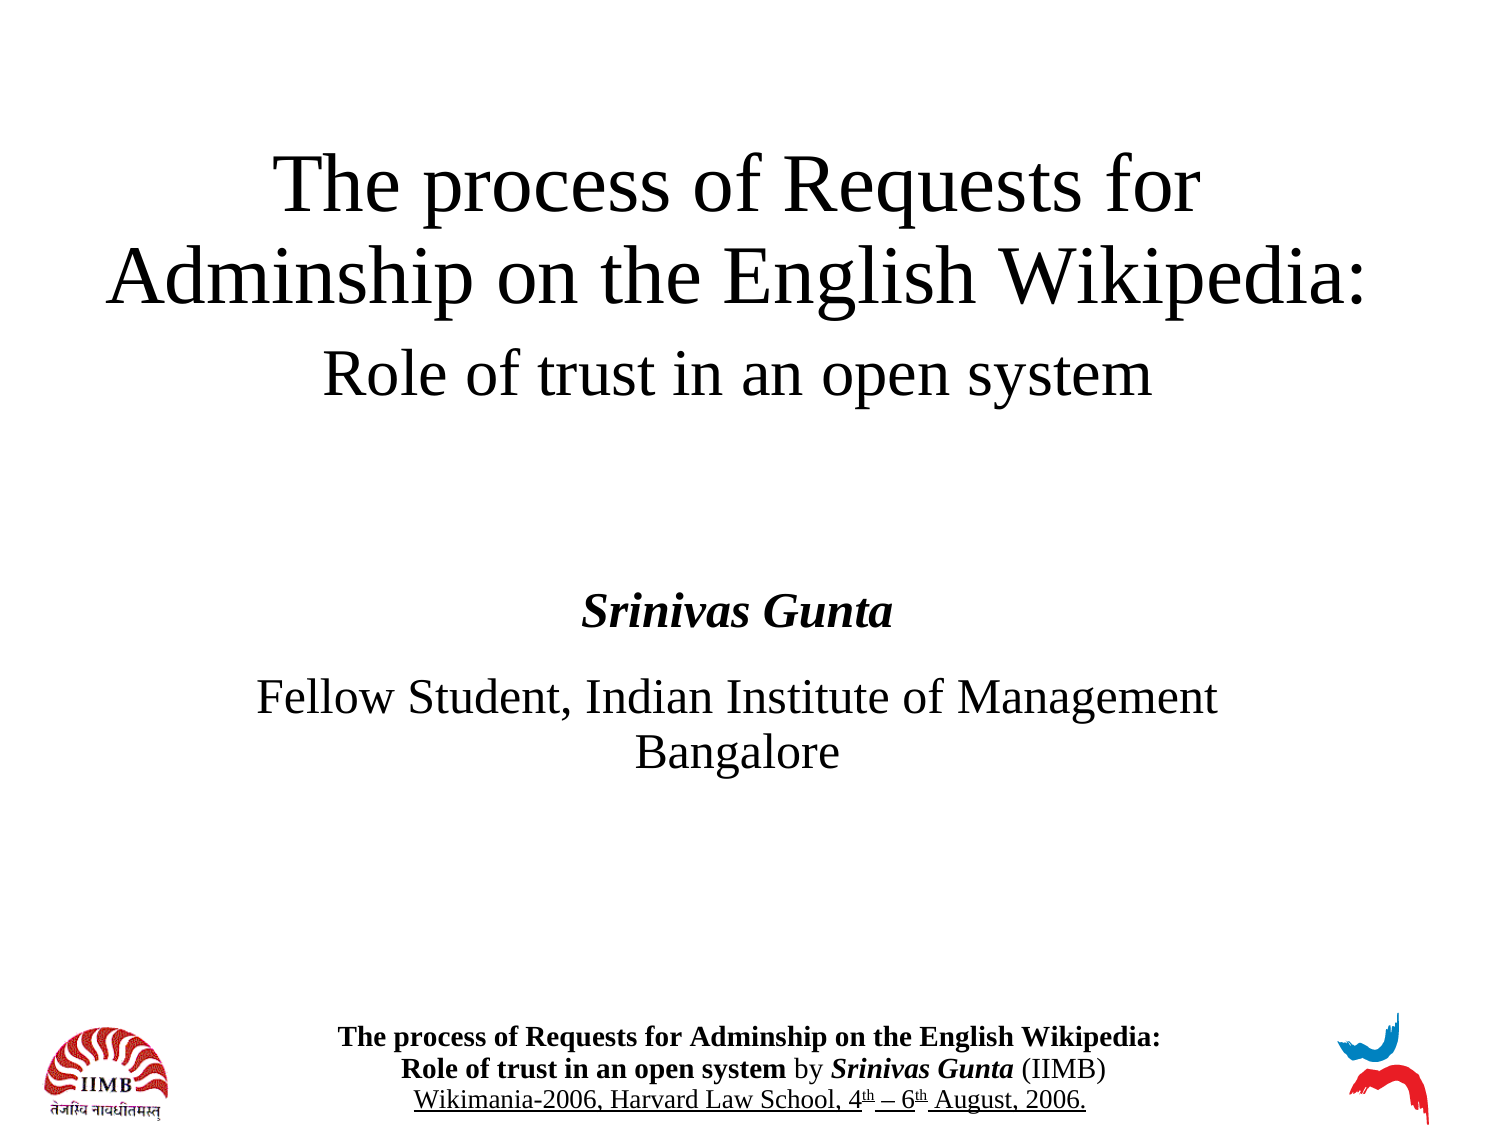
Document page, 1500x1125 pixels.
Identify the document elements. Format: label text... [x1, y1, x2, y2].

title The process of Requests for Adminship on the English Wikipedia: Role of trust in an open system [87, 87, 1388, 463]
picture [1337, 1012, 1431, 1125]
subtitle Srinivas Gunta Fellow Student, Indian Institute of Management Bangalore [212, 574, 1263, 913]
